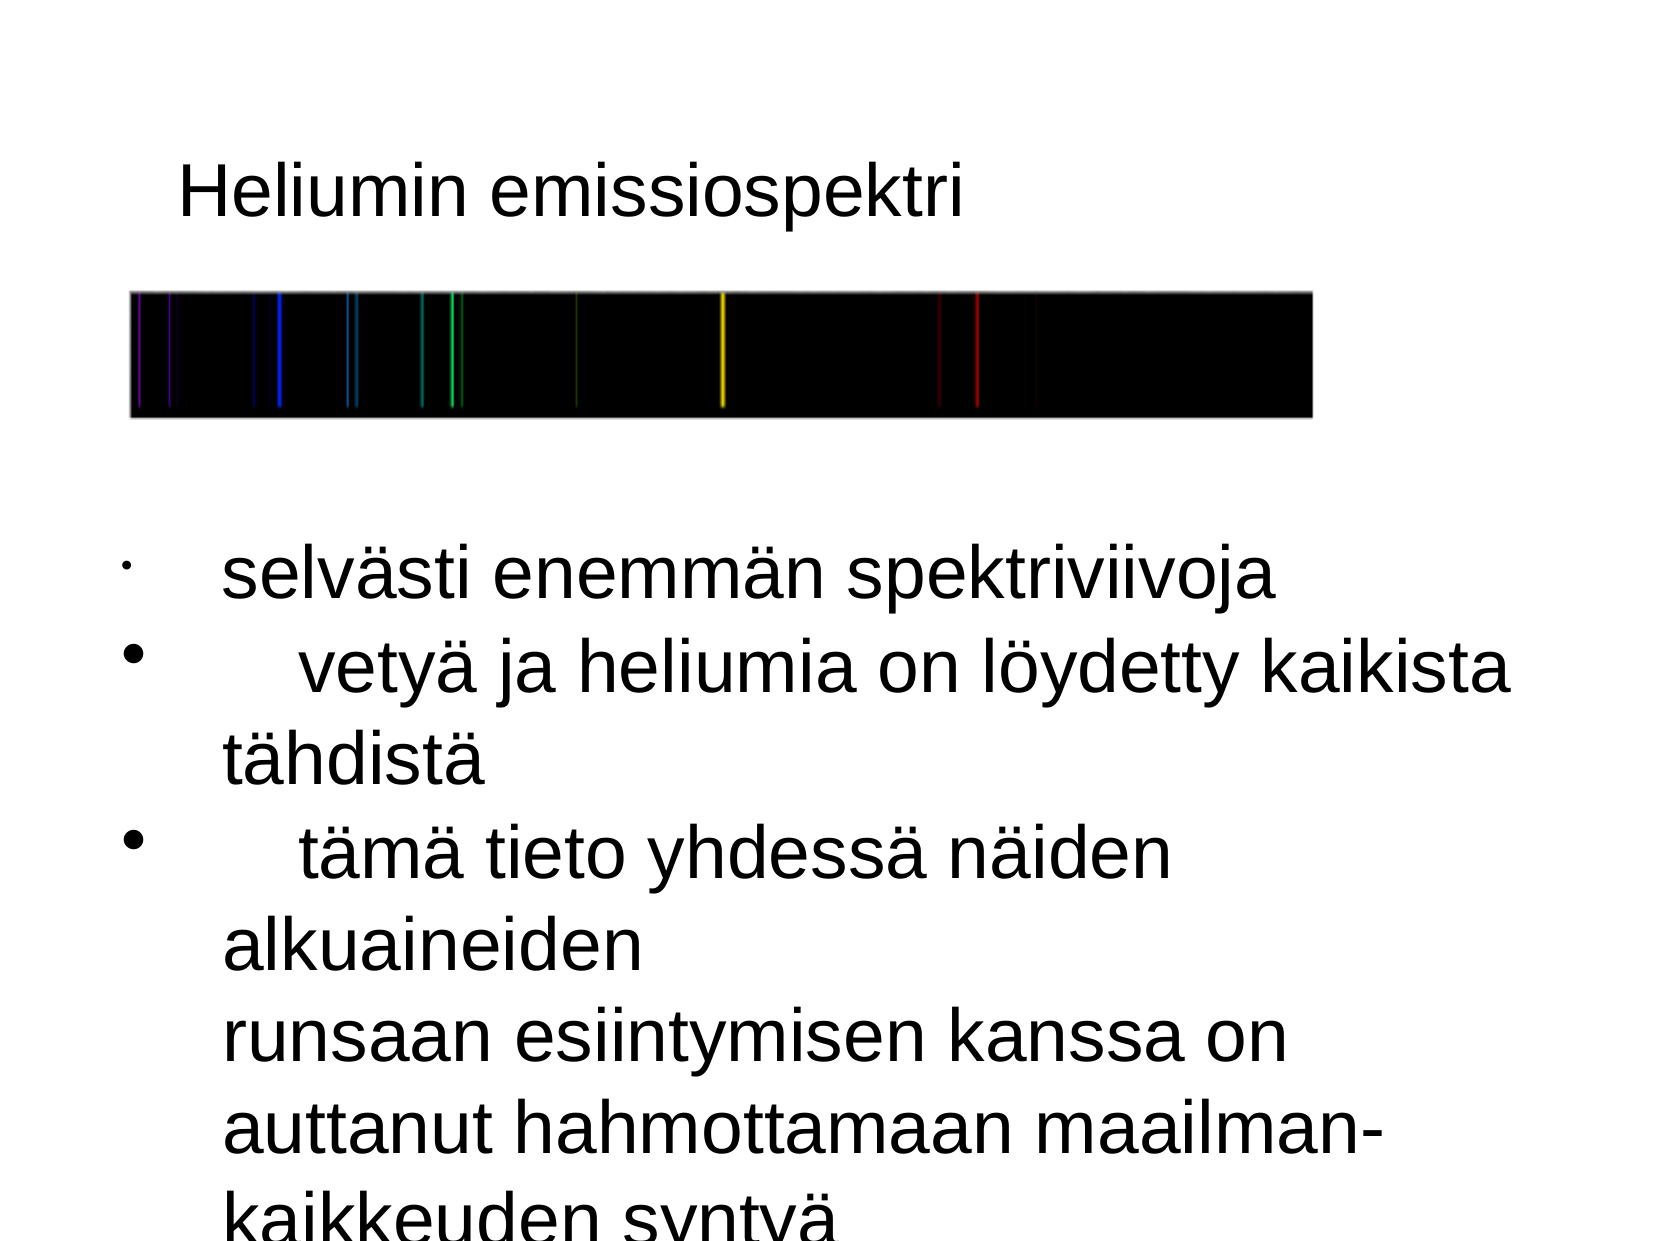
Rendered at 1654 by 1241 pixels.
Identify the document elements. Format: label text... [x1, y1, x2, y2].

text_box selvästi enemmän spektriviivoja vetyä ja heliumia on löydetty kaikista tähdistä tämä tieto yhdessä näiden alkuaineiden runsaan esiintymisen kanssa on auttanut hahmottamaan maailman-kaikkeuden syntyä [106, 514, 1583, 1146]
picture [94, 247, 1347, 452]
text_box Heliumin emissiospektri [162, 137, 981, 237]
